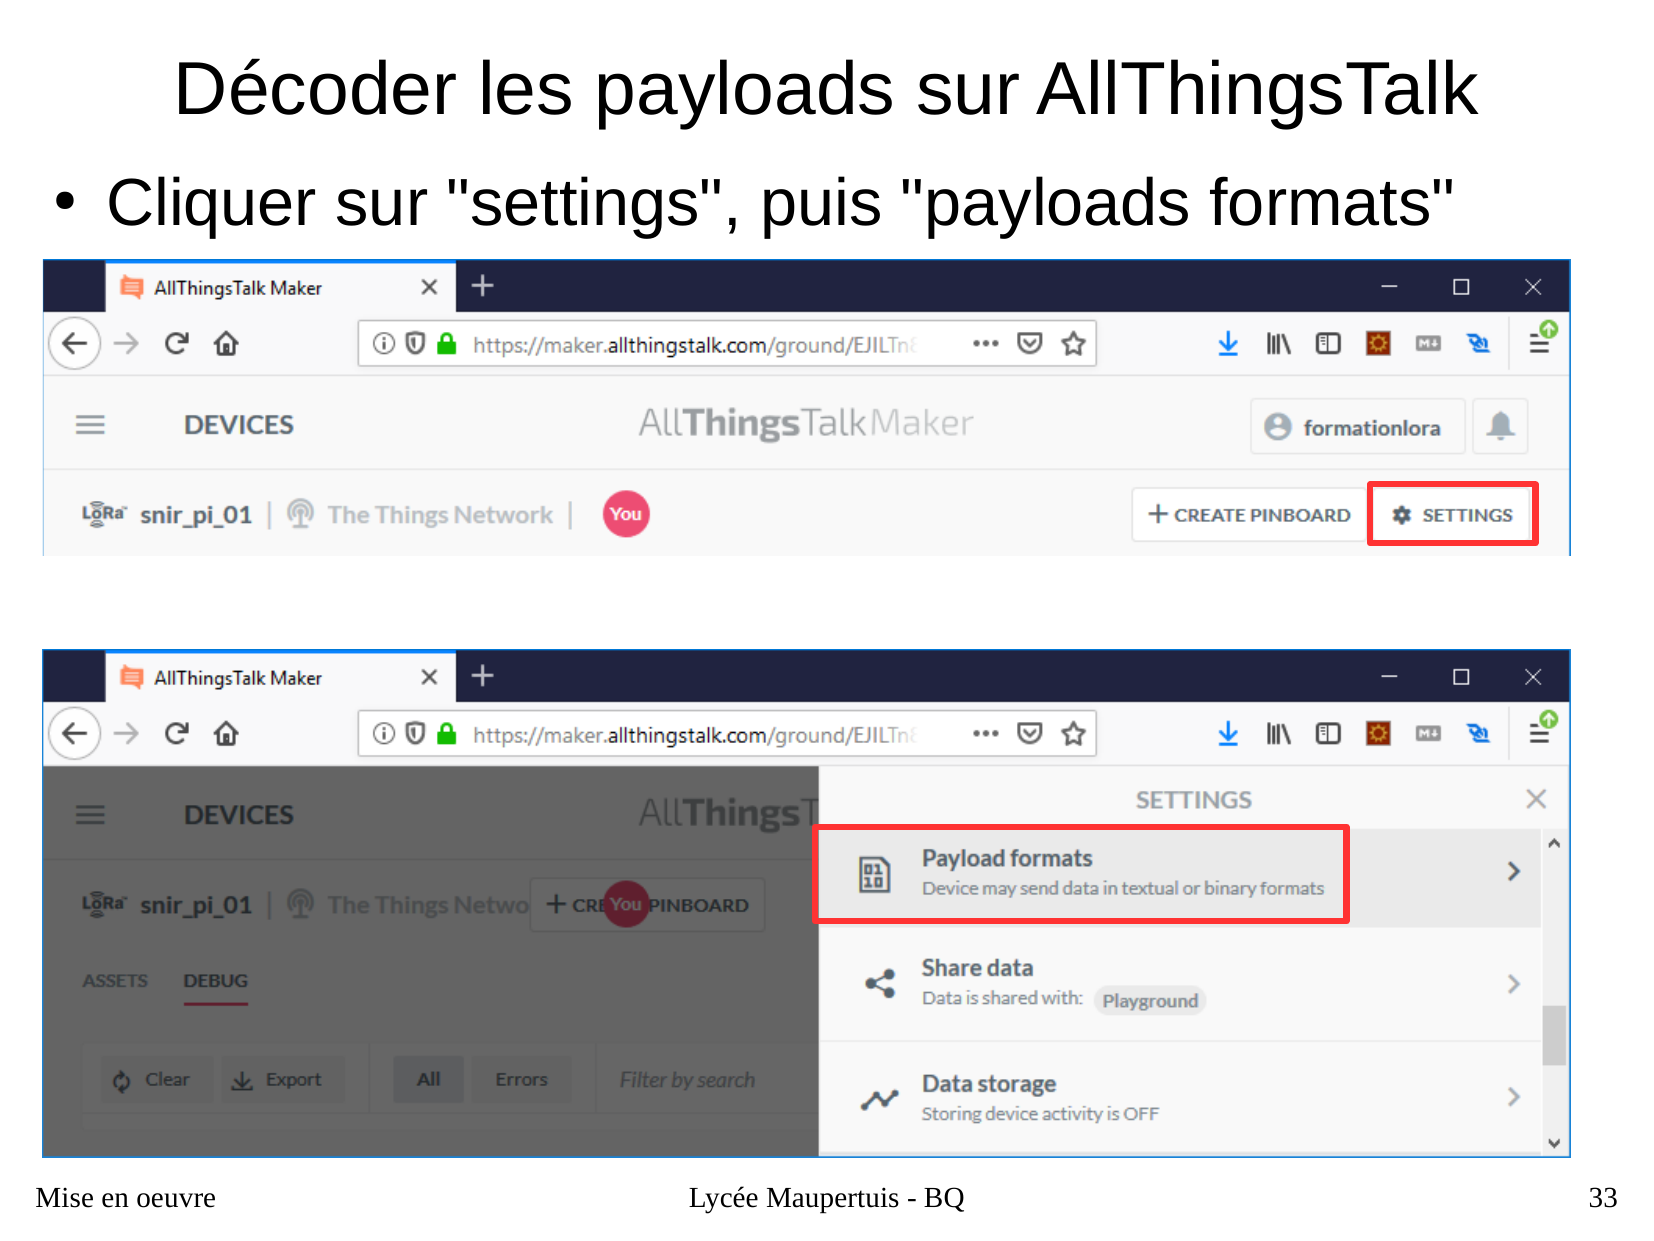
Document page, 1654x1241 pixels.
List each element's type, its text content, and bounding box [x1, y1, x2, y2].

list Cliquer sur "settings", puis "payloads formats" [35, 165, 1619, 331]
picture [42, 259, 1571, 556]
picture [42, 649, 1571, 1158]
title Décoder les payloads sur AllThingsTalk [35, 35, 1619, 142]
